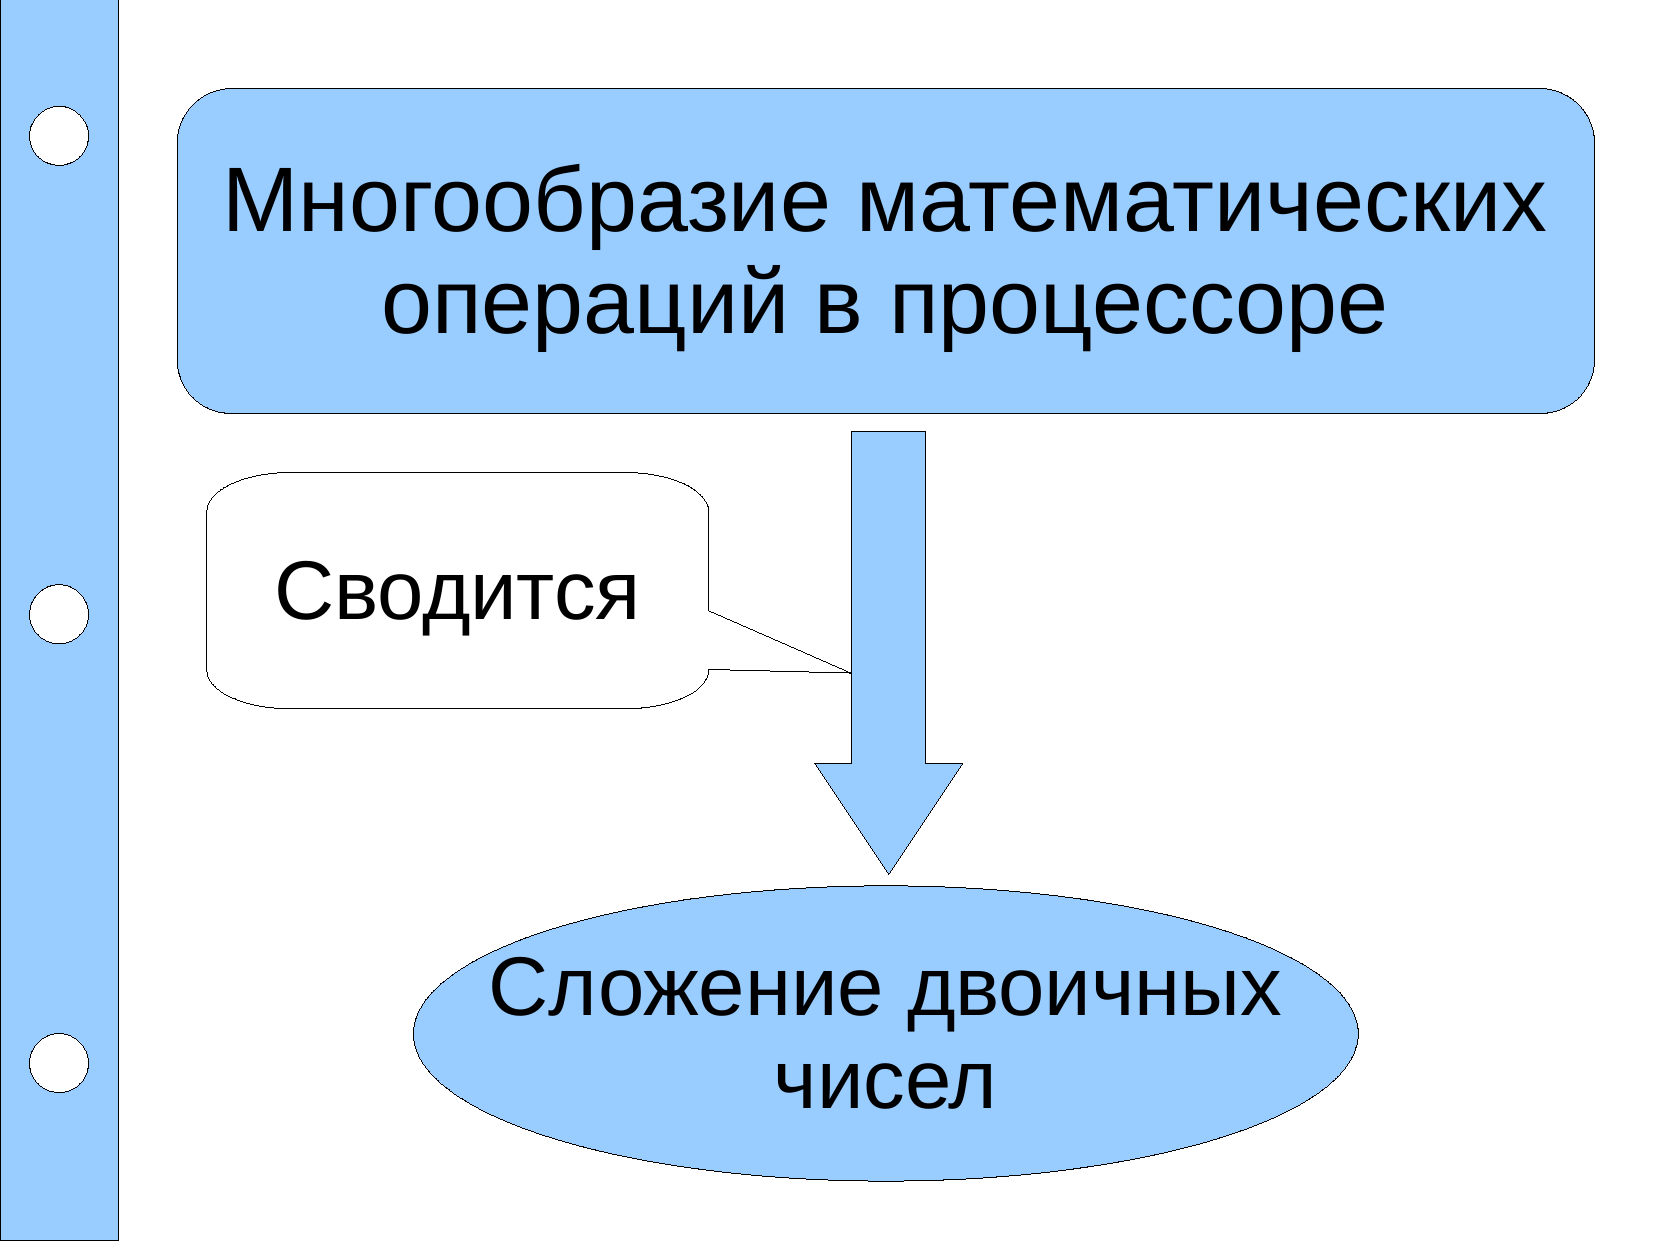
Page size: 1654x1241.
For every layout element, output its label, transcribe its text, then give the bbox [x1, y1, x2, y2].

text_box Сложение двоичных чисел [413, 885, 1359, 1182]
text_box Многообразие математических операций в процессоре [177, 88, 1595, 414]
text_box [814, 431, 963, 875]
text_box [206, 82, 237, 94]
text_box [0, 0, 119, 1241]
text_box Сводится [206, 472, 852, 709]
